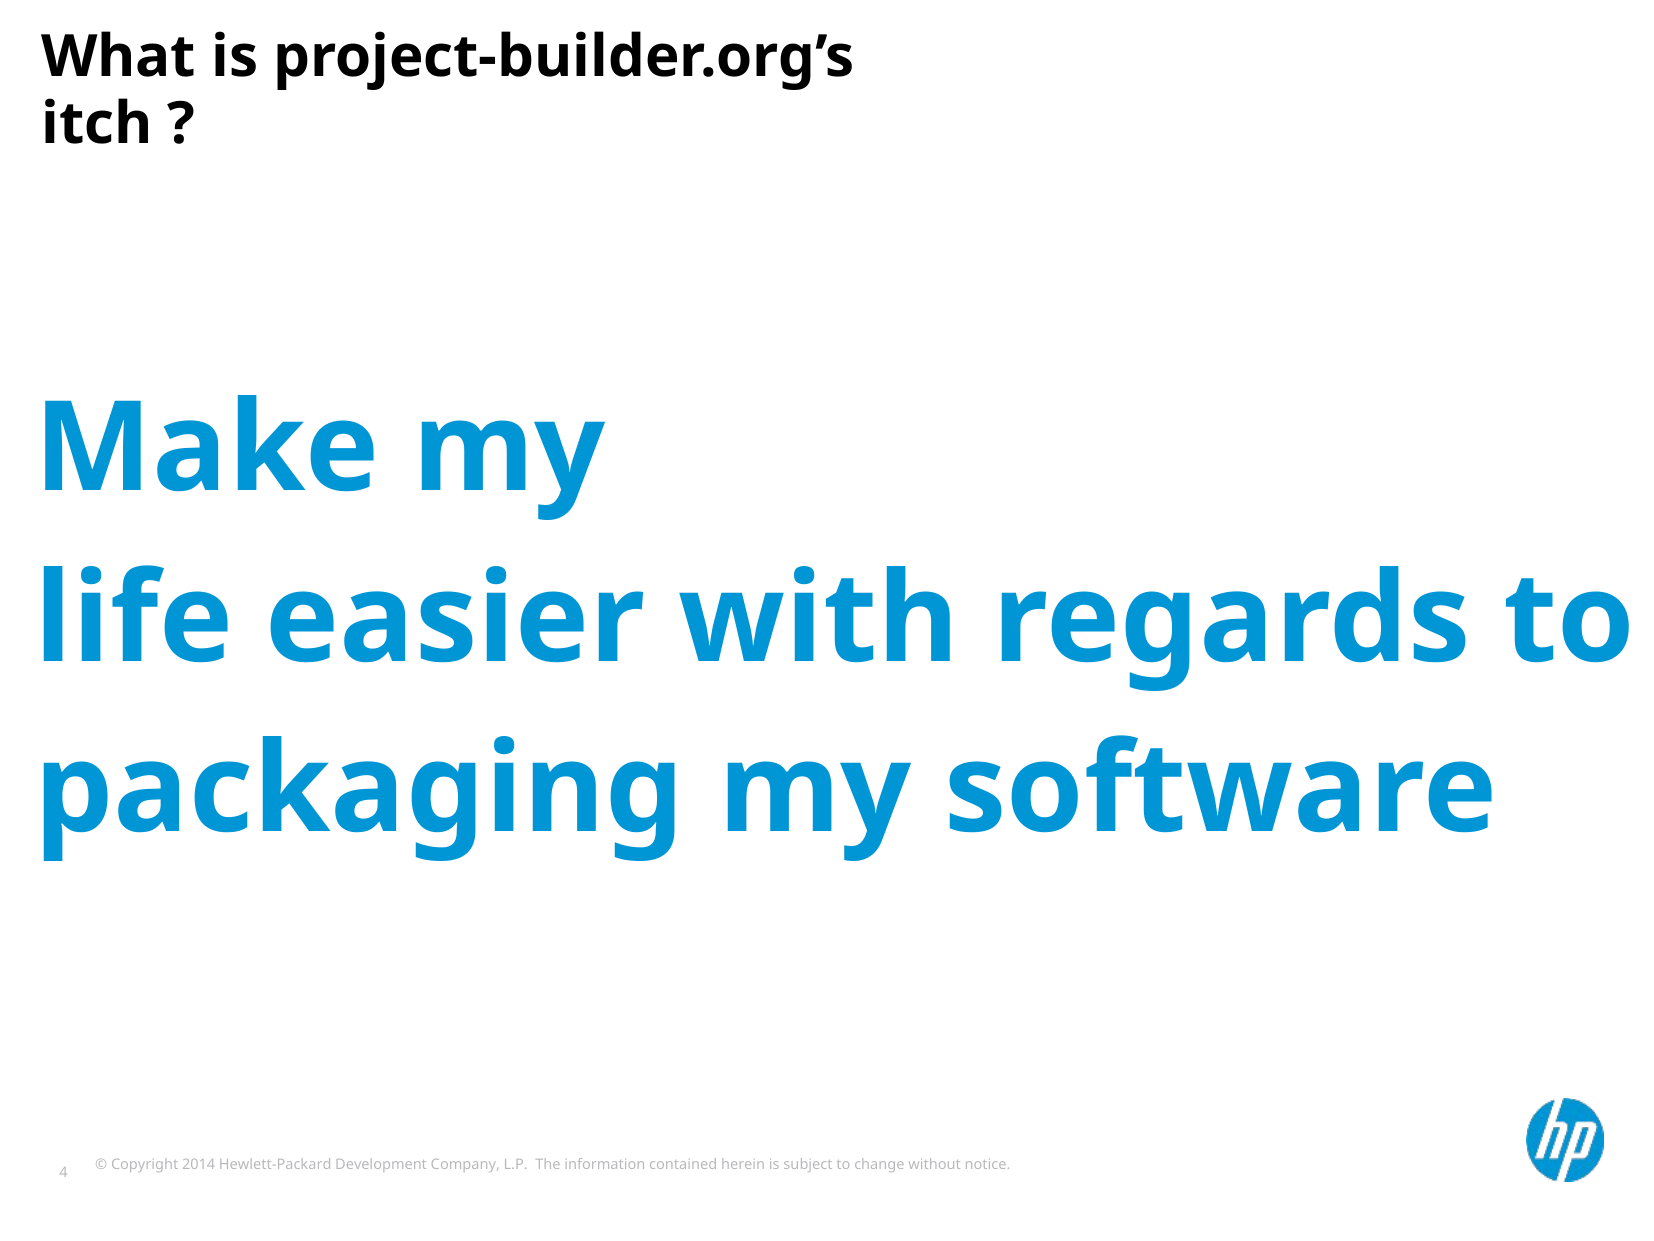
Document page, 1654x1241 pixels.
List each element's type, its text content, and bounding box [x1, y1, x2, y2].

picture [1526, 1098, 1568, 1159]
picture [1568, 1098, 1604, 1132]
picture [1573, 1148, 1604, 1182]
list Make my life easier with regards to packaging my software [34, 356, 1642, 980]
picture [1526, 1122, 1597, 1182]
title What is project-builder.org’s itch ? [41, 8, 955, 171]
